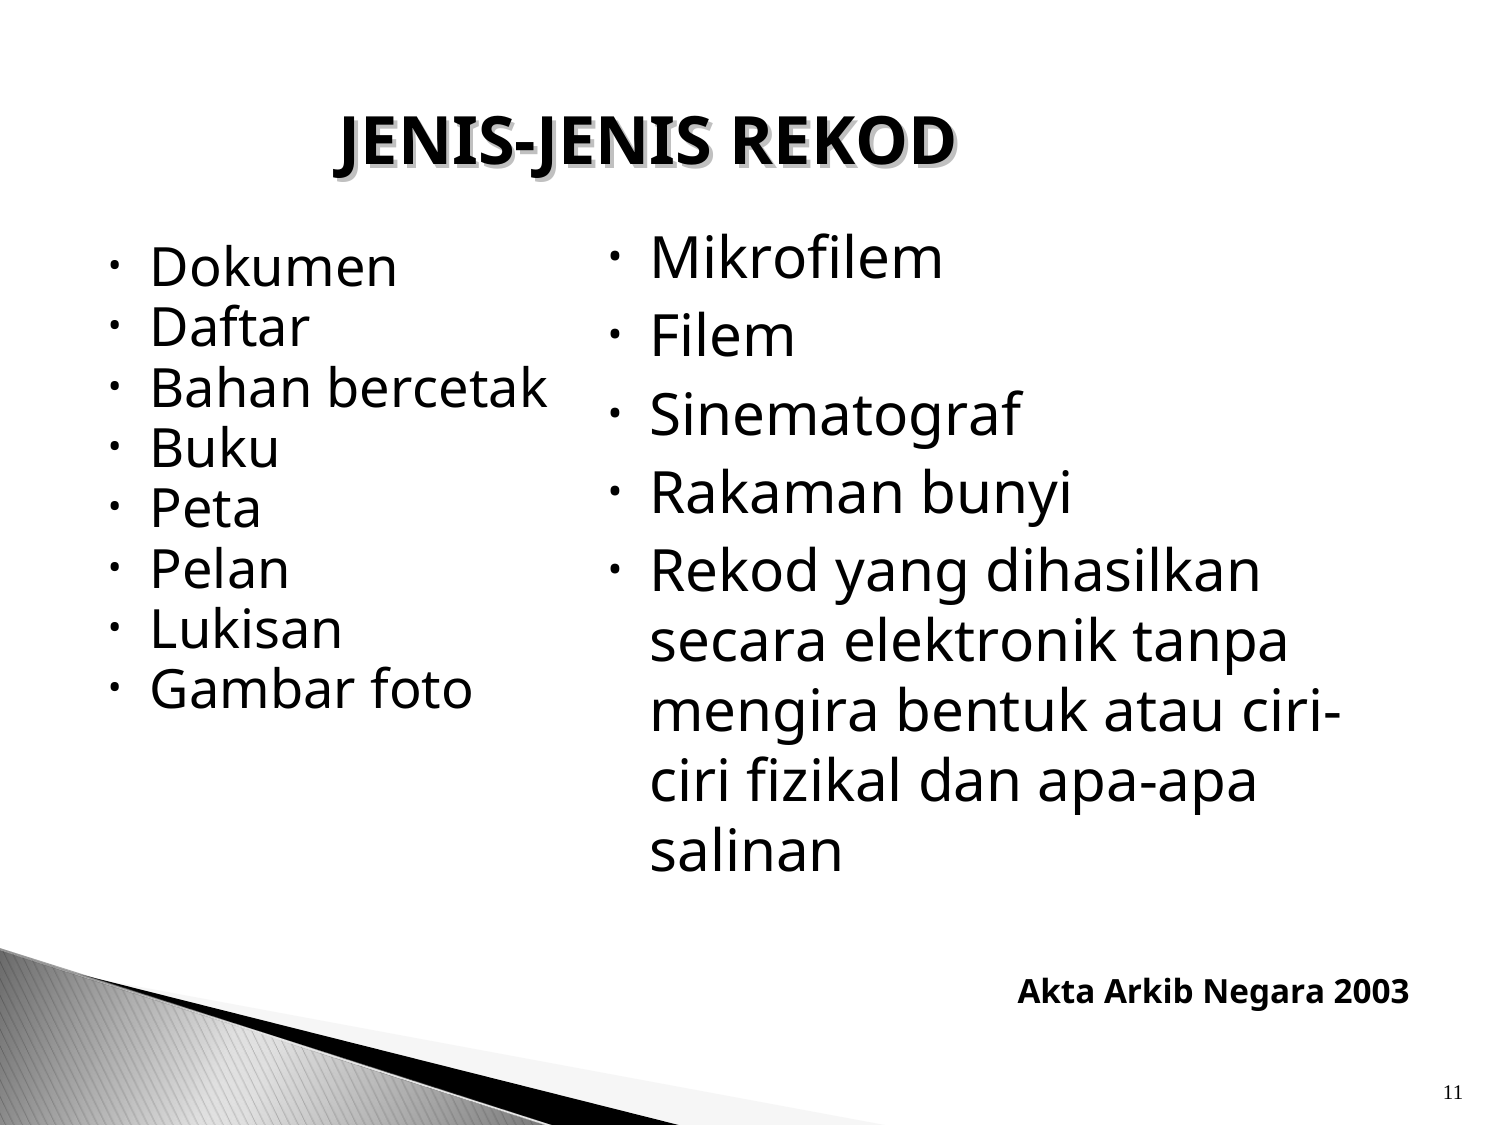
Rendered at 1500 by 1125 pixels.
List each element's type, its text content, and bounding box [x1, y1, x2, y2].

text_box Mikrofilem Filem Sinematograf Rakaman bunyi Rekod yang dihasilkan secara elektronik tanpa mengira bentuk atau ciri-ciri fizikal dan apa-apa salinan Akta Arkib Negara 2003 [574, 212, 1425, 1025]
picture [0, 947, 559, 1125]
list Dokumen Daftar Bahan bercetak Buku Peta Pelan Lukisan Gambar foto [74, 237, 574, 913]
text_box JENIS-JENIS REKOD [87, 50, 1325, 188]
text_box <number> [1418, 1051, 1479, 1112]
